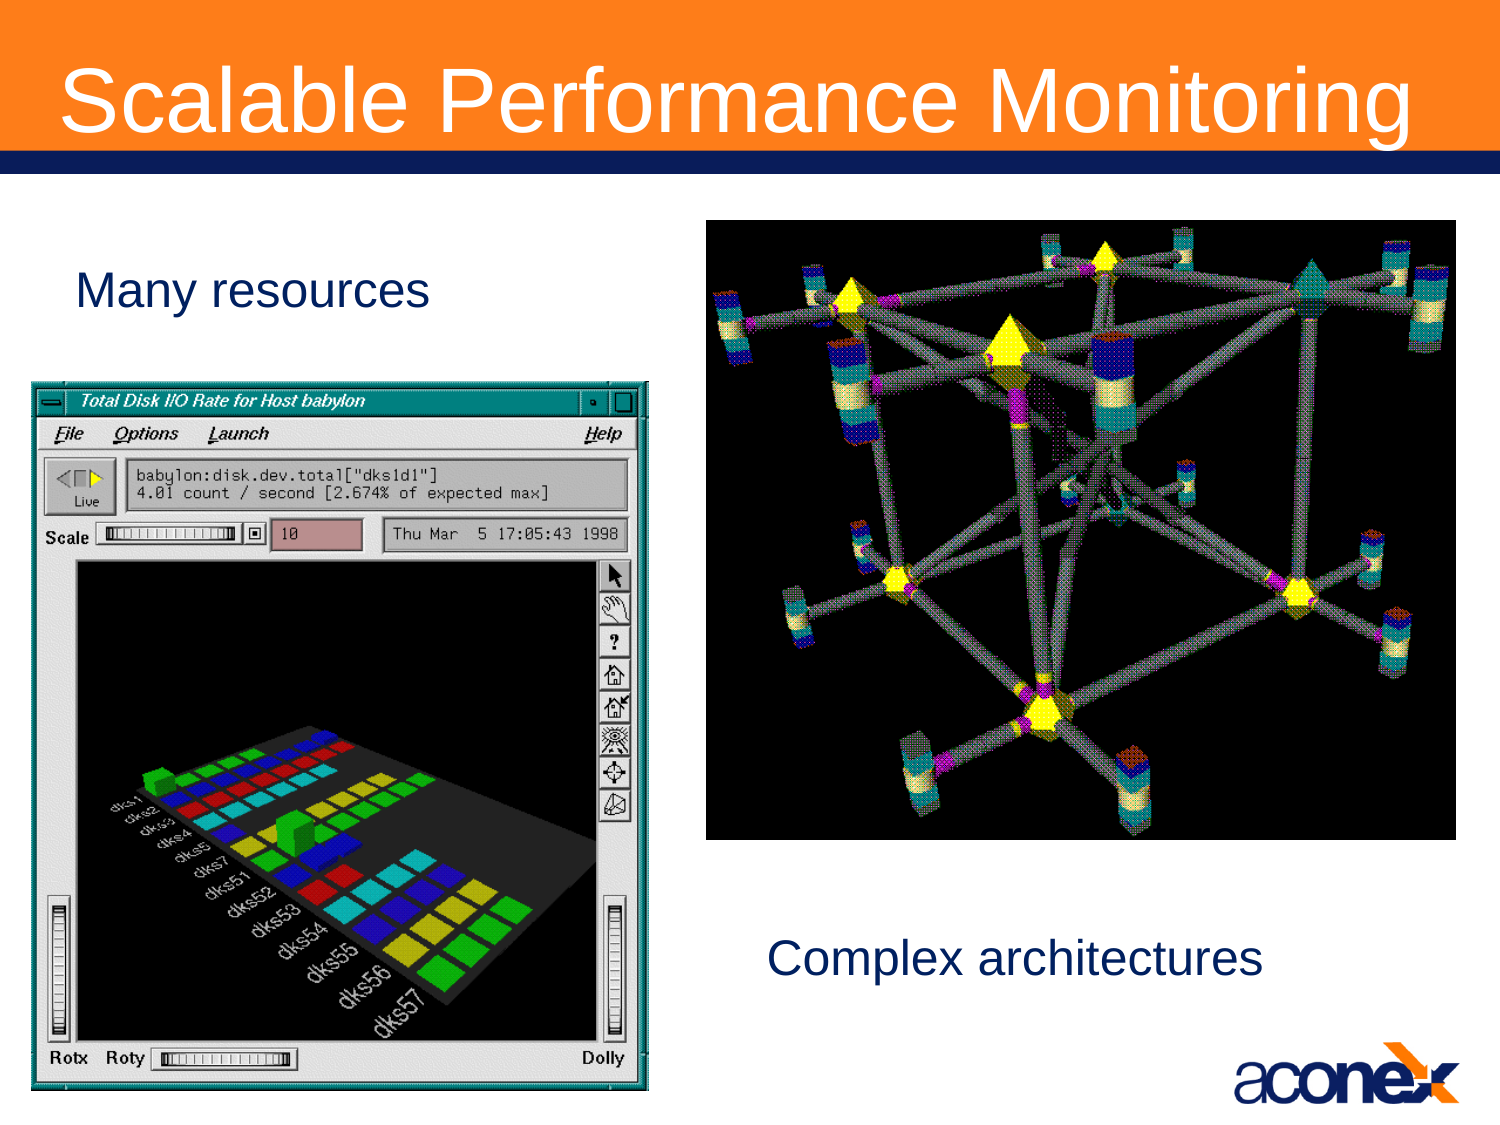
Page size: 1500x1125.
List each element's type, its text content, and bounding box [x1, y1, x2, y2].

title Scalable Performance Monitoring [59, 24, 1418, 178]
picture [1234, 1042, 1460, 1104]
picture [31, 381, 649, 1091]
picture [706, 220, 1456, 840]
list Many resources [75, 262, 734, 1006]
list Complex architectures [766, 929, 1426, 1052]
